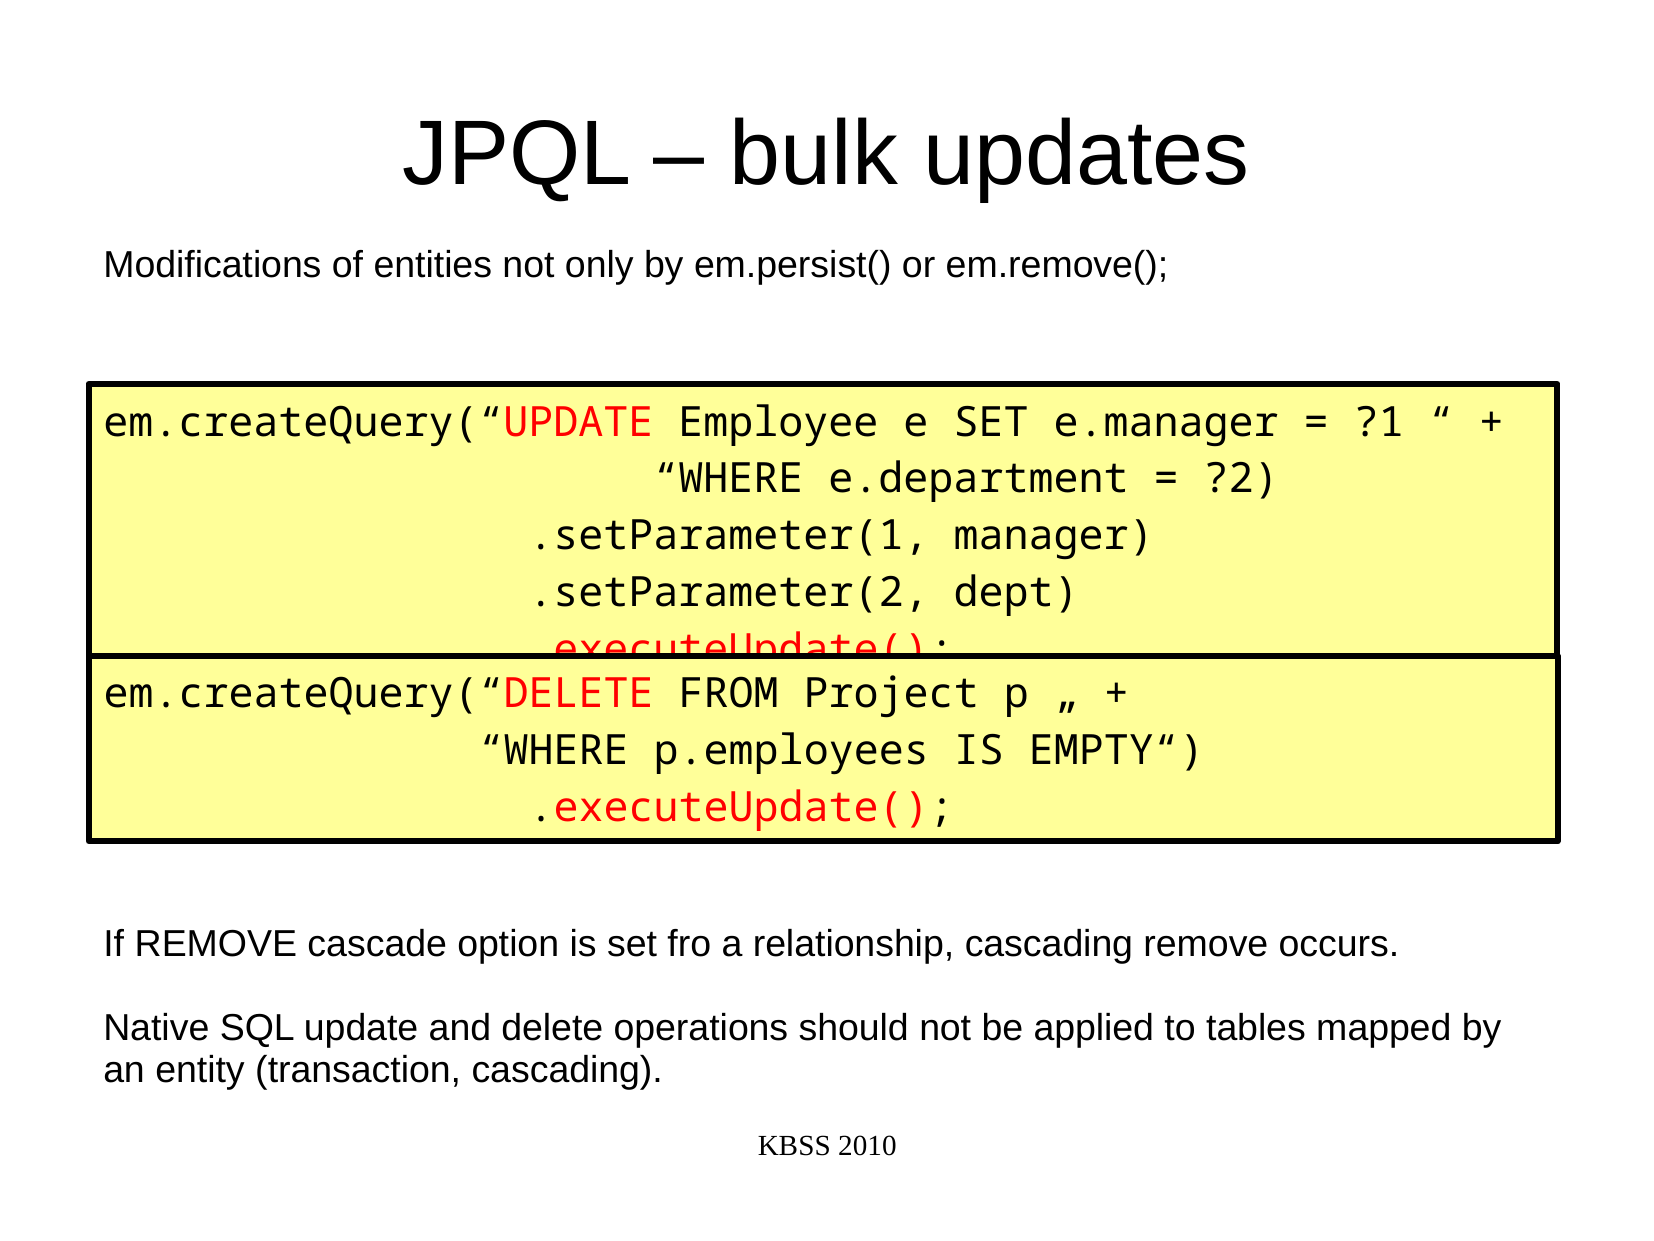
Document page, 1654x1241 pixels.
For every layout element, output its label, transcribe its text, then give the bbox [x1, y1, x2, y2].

title JPQL – bulk updates [82, 49, 1571, 257]
text_box If REMOVE cascade option is set fro a relationship, cascading remove occurs. Native SQL update and delete operations should not be applied to tables mapped by an entity (transaction, cascading). [88, 915, 1527, 1099]
text_box em.createQuery(“UPDATE Employee e SET e.manager = ?1 “ + “WHERE e.department = ?2) .setParameter(1, manager) .setParameter(2, dept) .executeUpdate(); [88, 383, 1558, 642]
text_box em.createQuery(“DELETE FROM Project p „ + “WHERE p.employees IS EMPTY“) .executeUpdate(); [88, 655, 1558, 817]
text_box Modifications of entities not only by em.persist() or em.remove(); [88, 236, 1183, 294]
